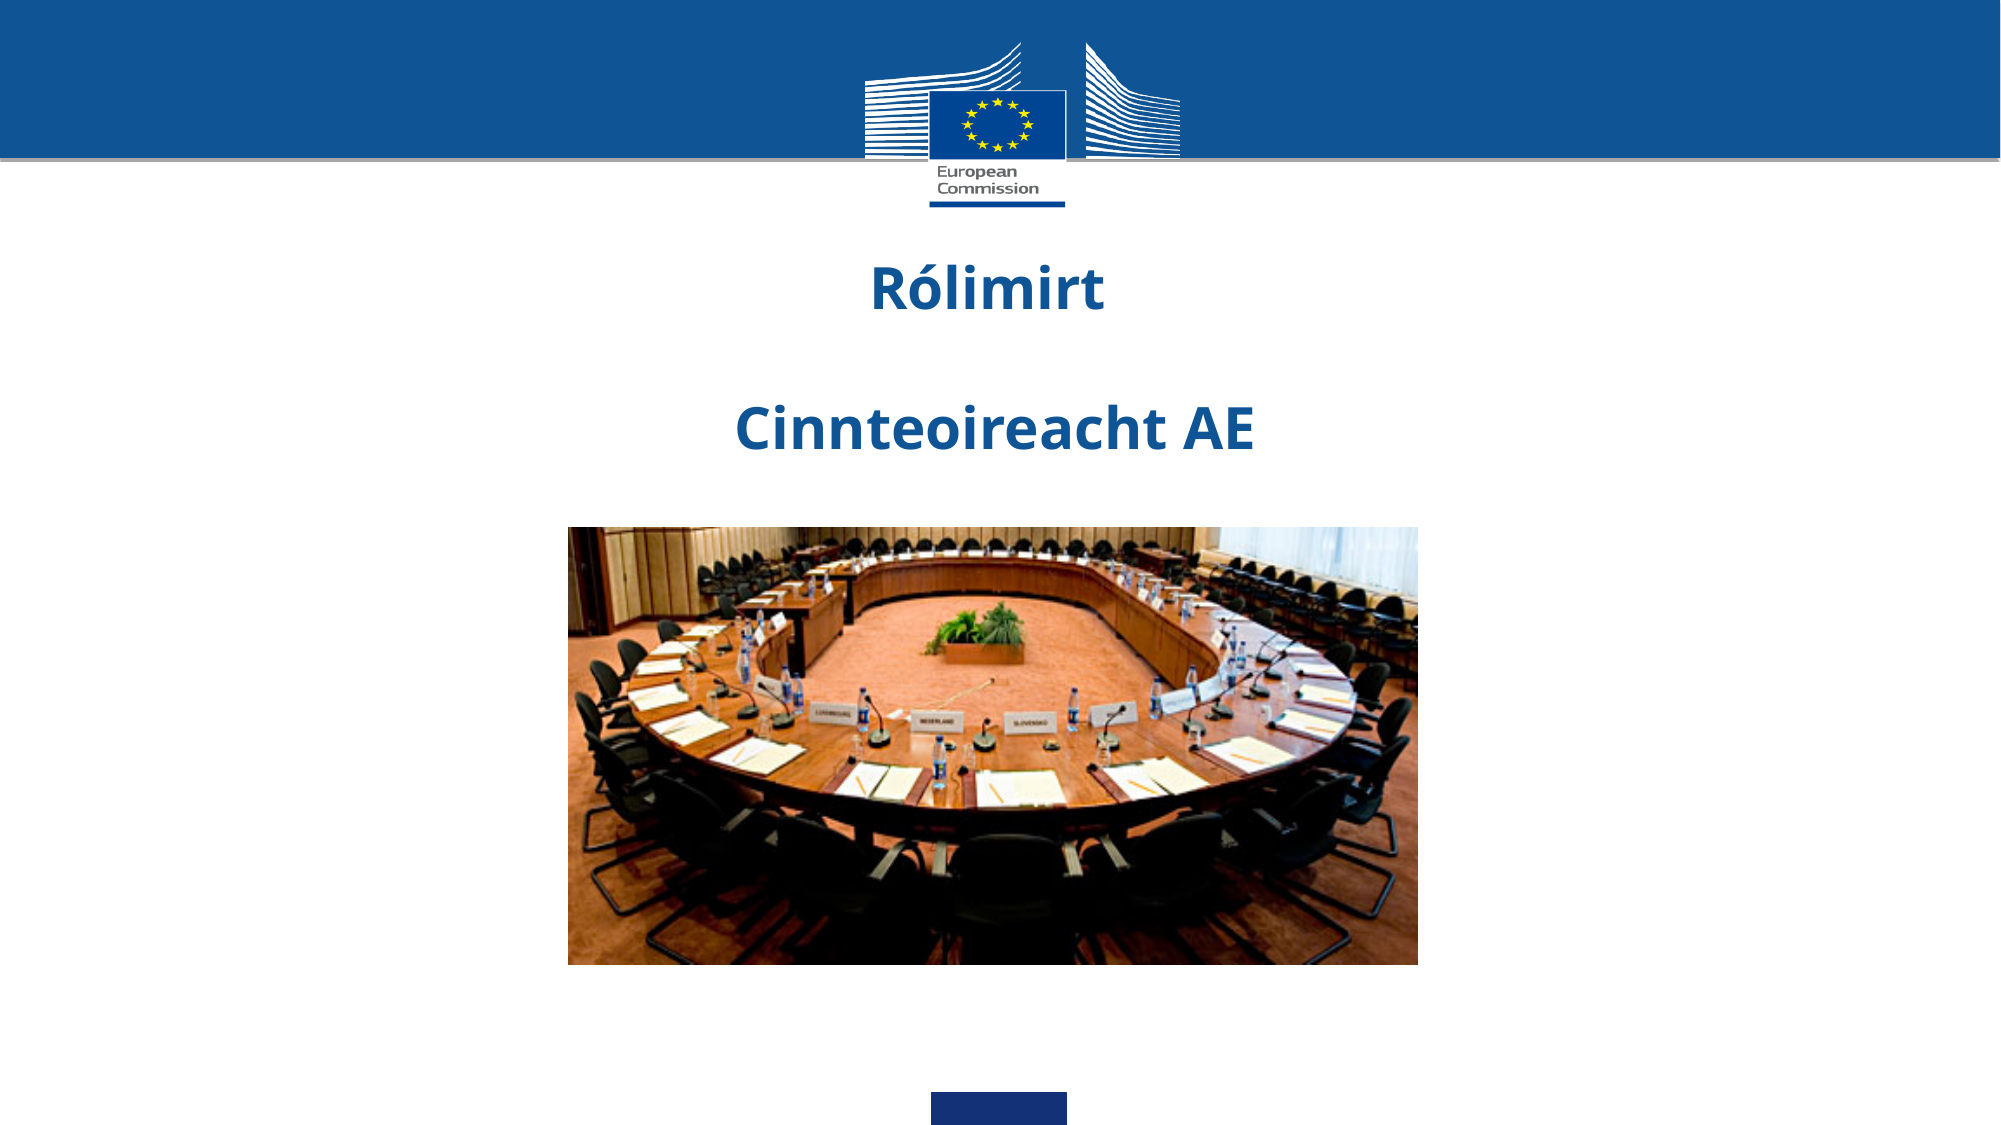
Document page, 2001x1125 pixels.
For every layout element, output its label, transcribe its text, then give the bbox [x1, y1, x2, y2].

text_box Rólimirt Cinnteoireacht AE [571, 244, 1420, 468]
picture [568, 527, 1418, 965]
